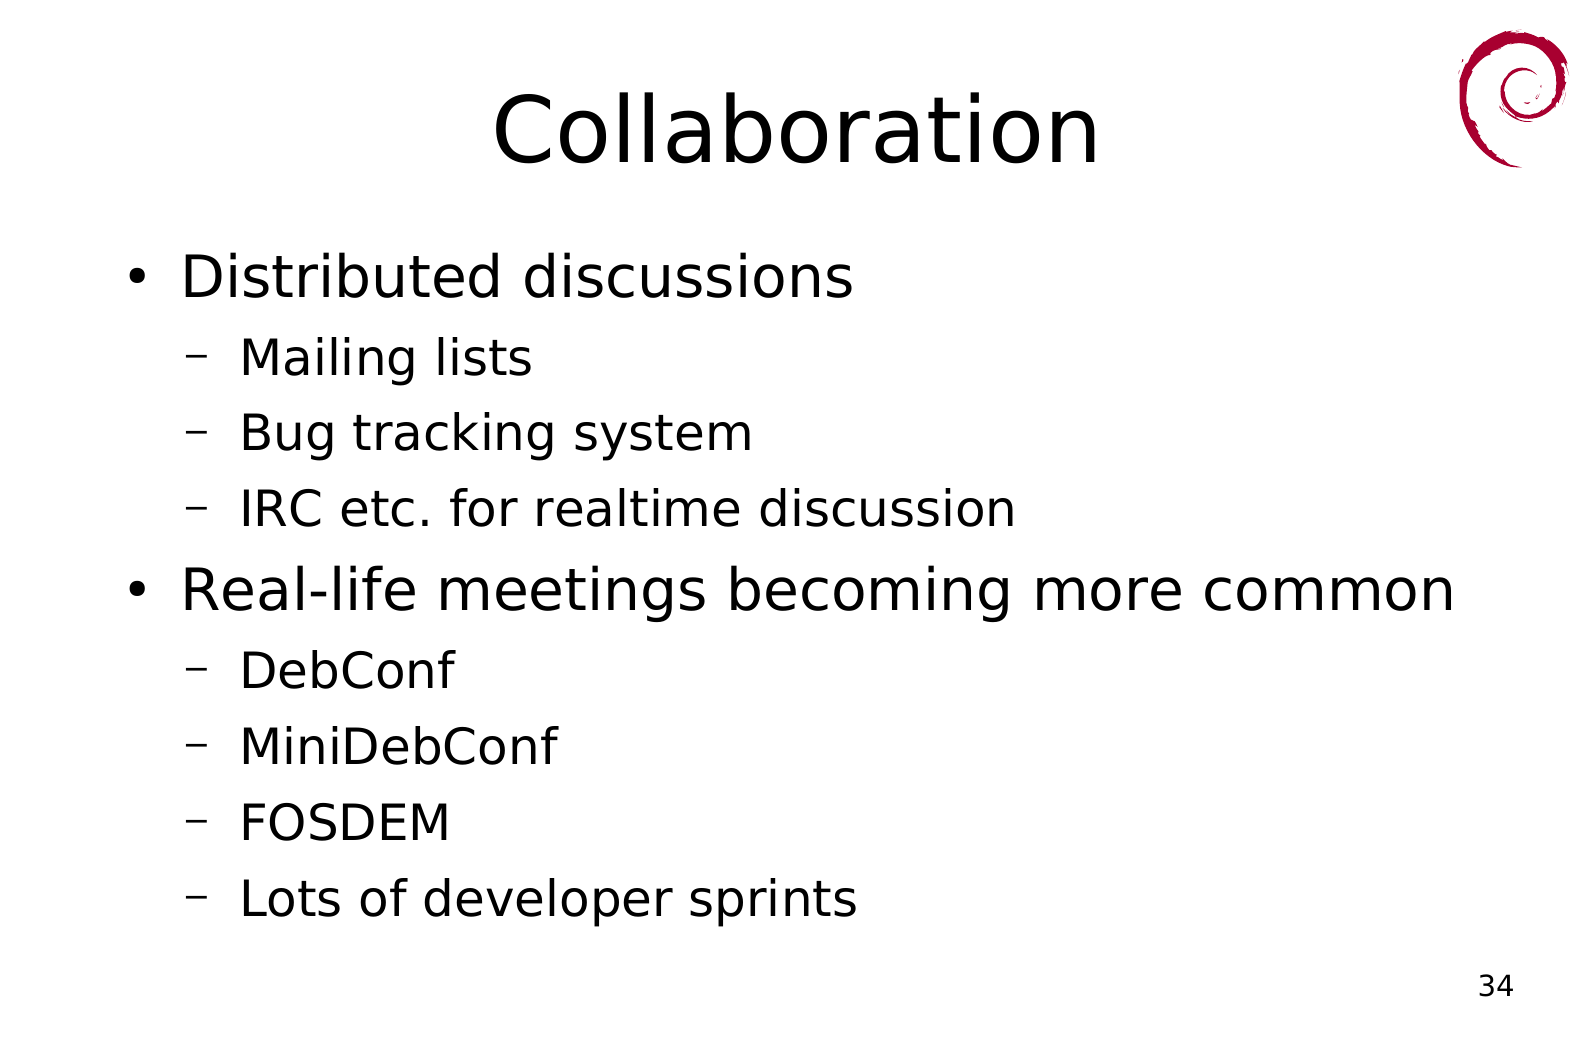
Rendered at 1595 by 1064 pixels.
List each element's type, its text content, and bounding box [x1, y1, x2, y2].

title Collaboration [79, 42, 1515, 220]
list Distributed discussions Mailing lists Bug tracking system IRC etc. for realtime discussion Real-life meetings becoming more common DebConf MiniDebConf FOSDEM Lots of developer sprints [79, 243, 1515, 928]
